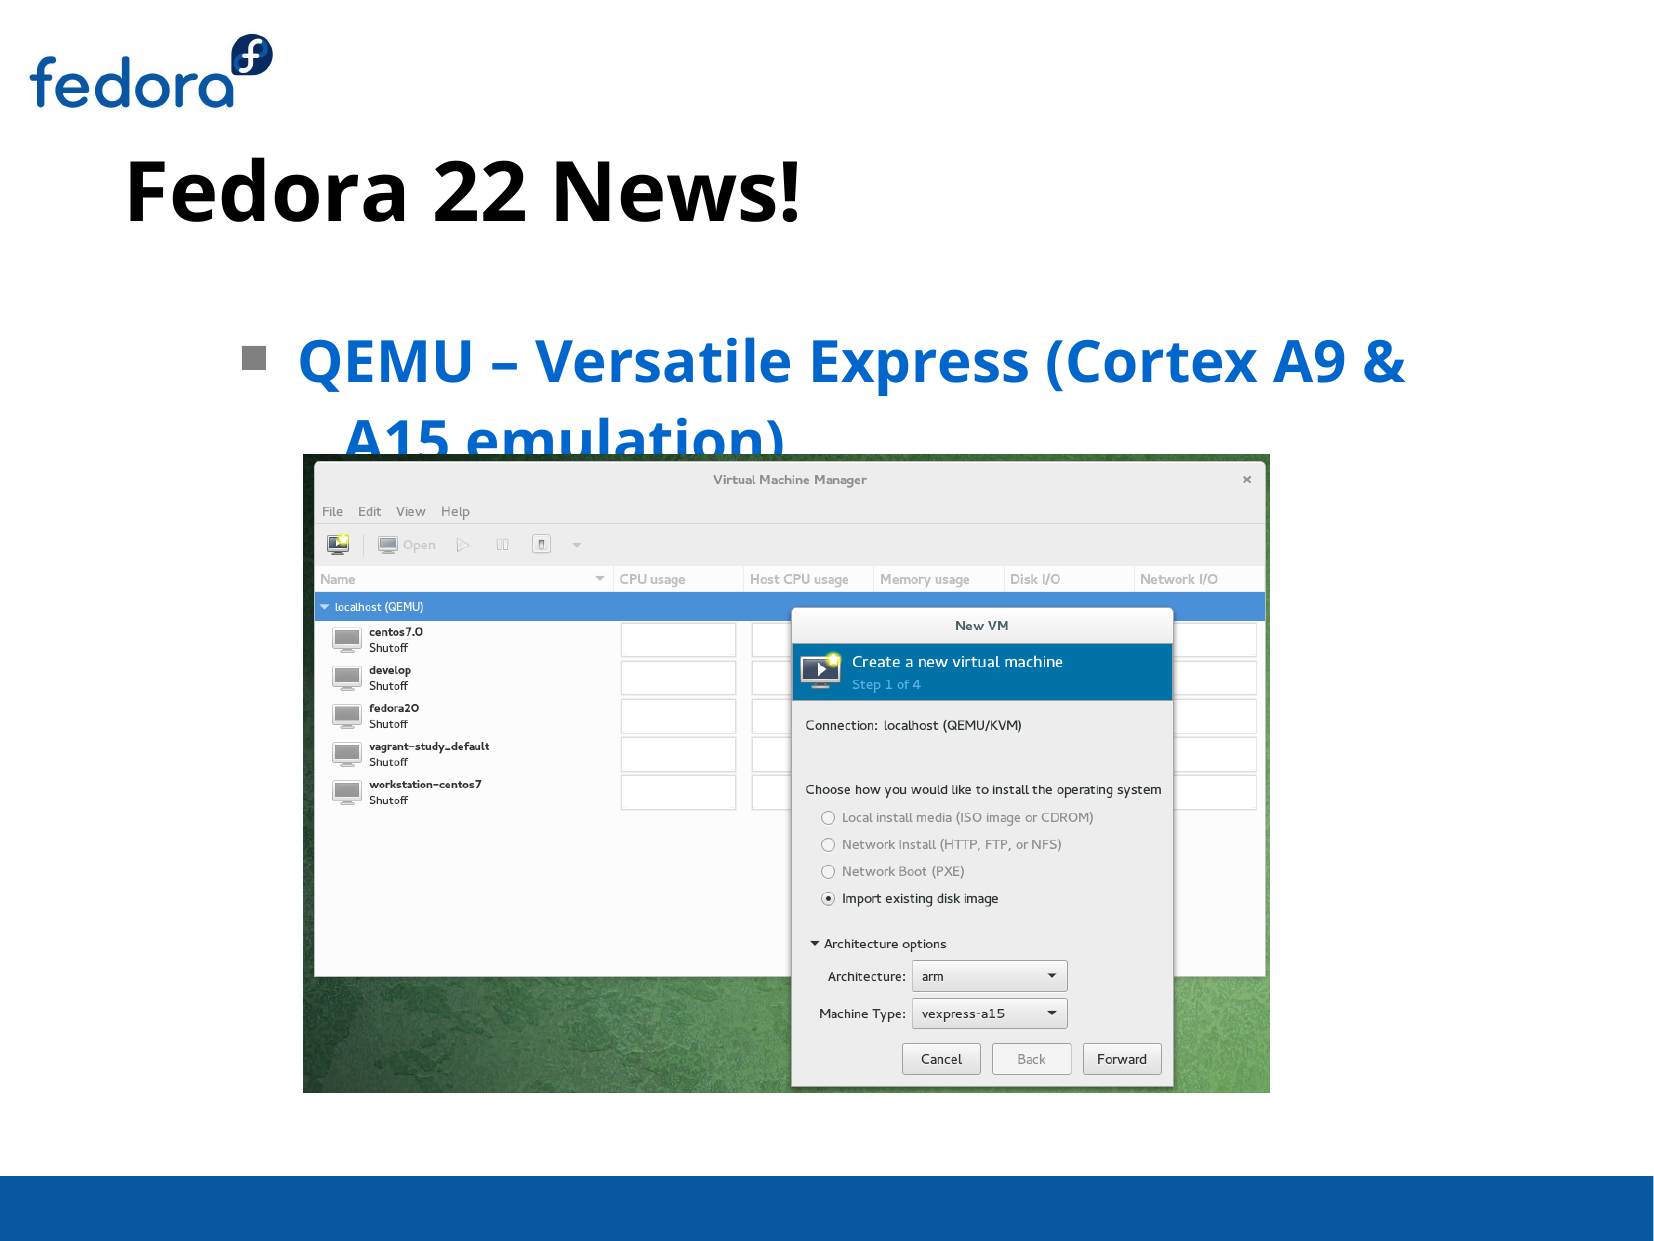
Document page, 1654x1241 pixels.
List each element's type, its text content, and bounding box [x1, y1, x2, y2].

picture [0, 1176, 1654, 1241]
list QEMU – Versatile Express (Cortex A9 & A15 emulation) [151, 220, 1476, 1041]
title Fedora 22 News! [123, 123, 1529, 256]
picture [303, 454, 1270, 1093]
picture [22, 27, 277, 115]
